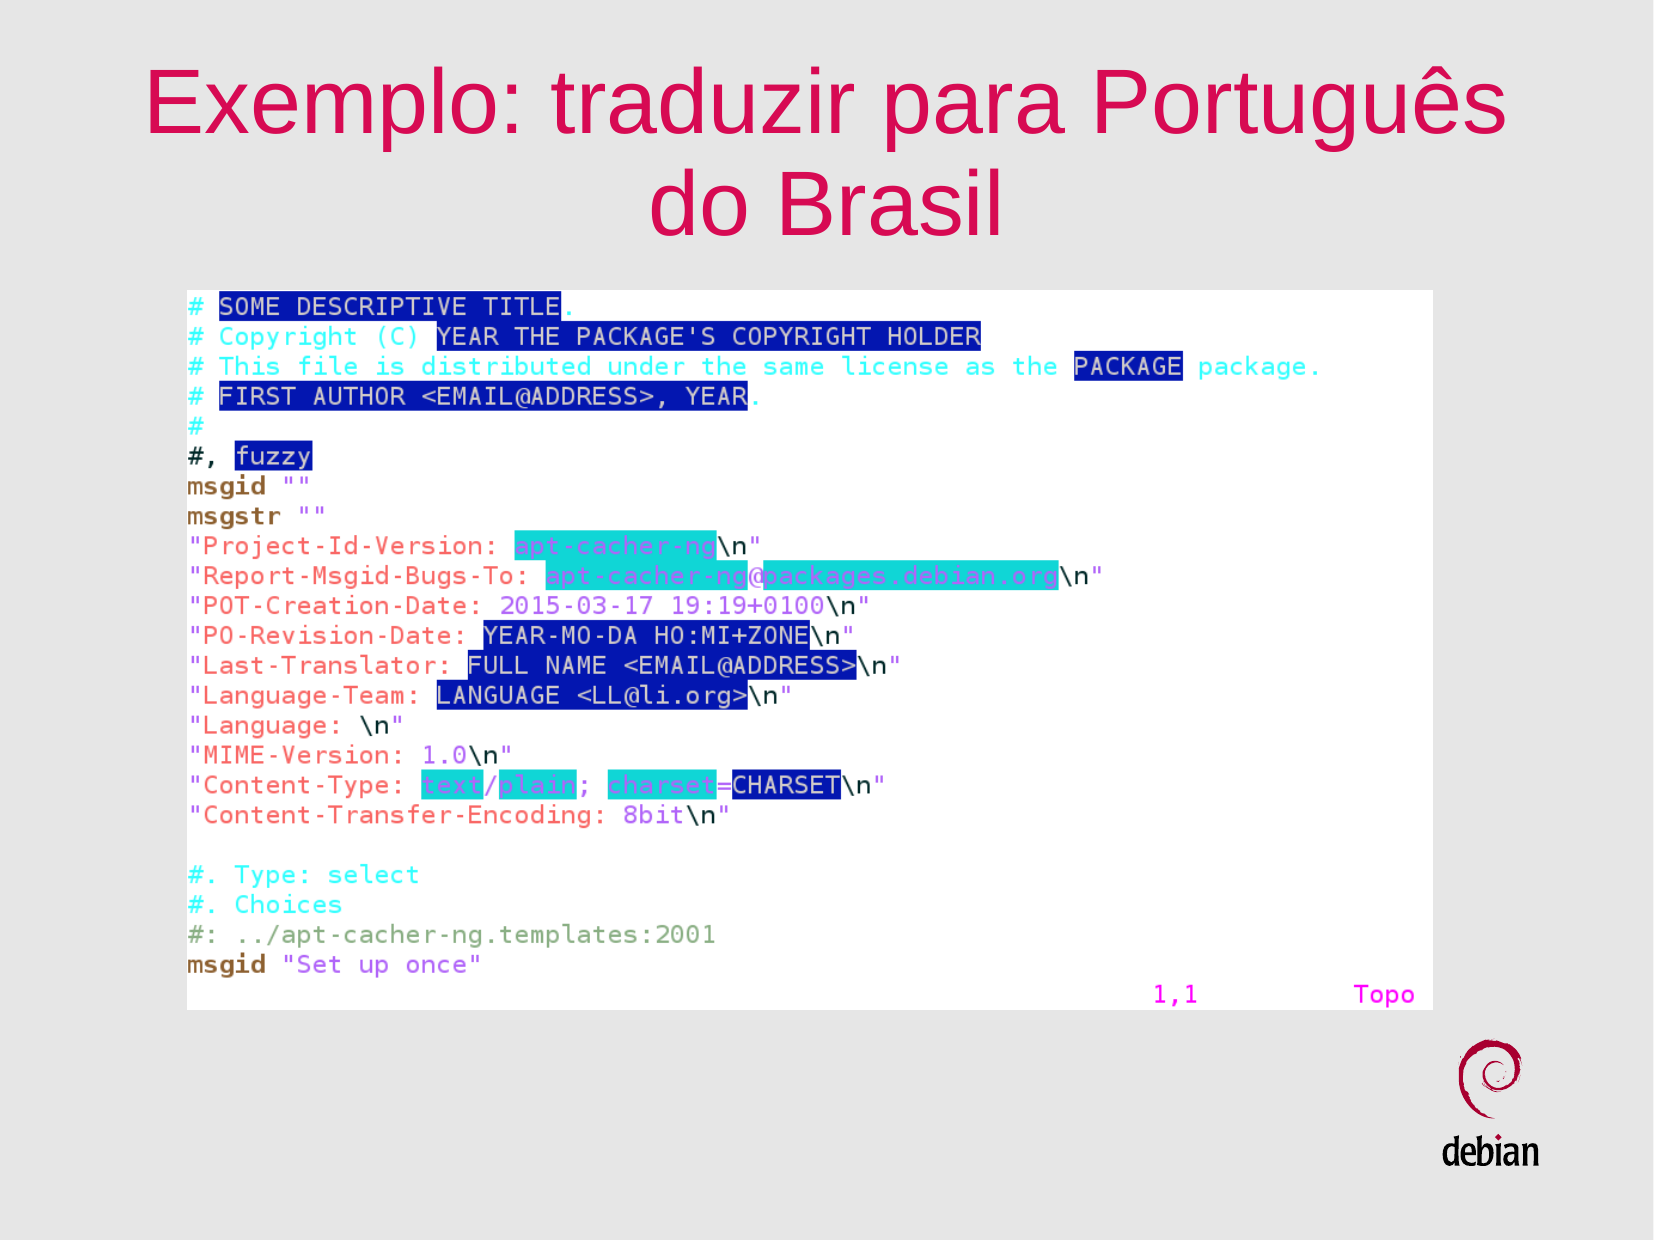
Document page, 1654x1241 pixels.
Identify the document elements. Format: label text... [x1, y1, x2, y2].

picture [187, 290, 1433, 1010]
title Exemplo: traduzir para Português do Brasil [82, 49, 1571, 257]
